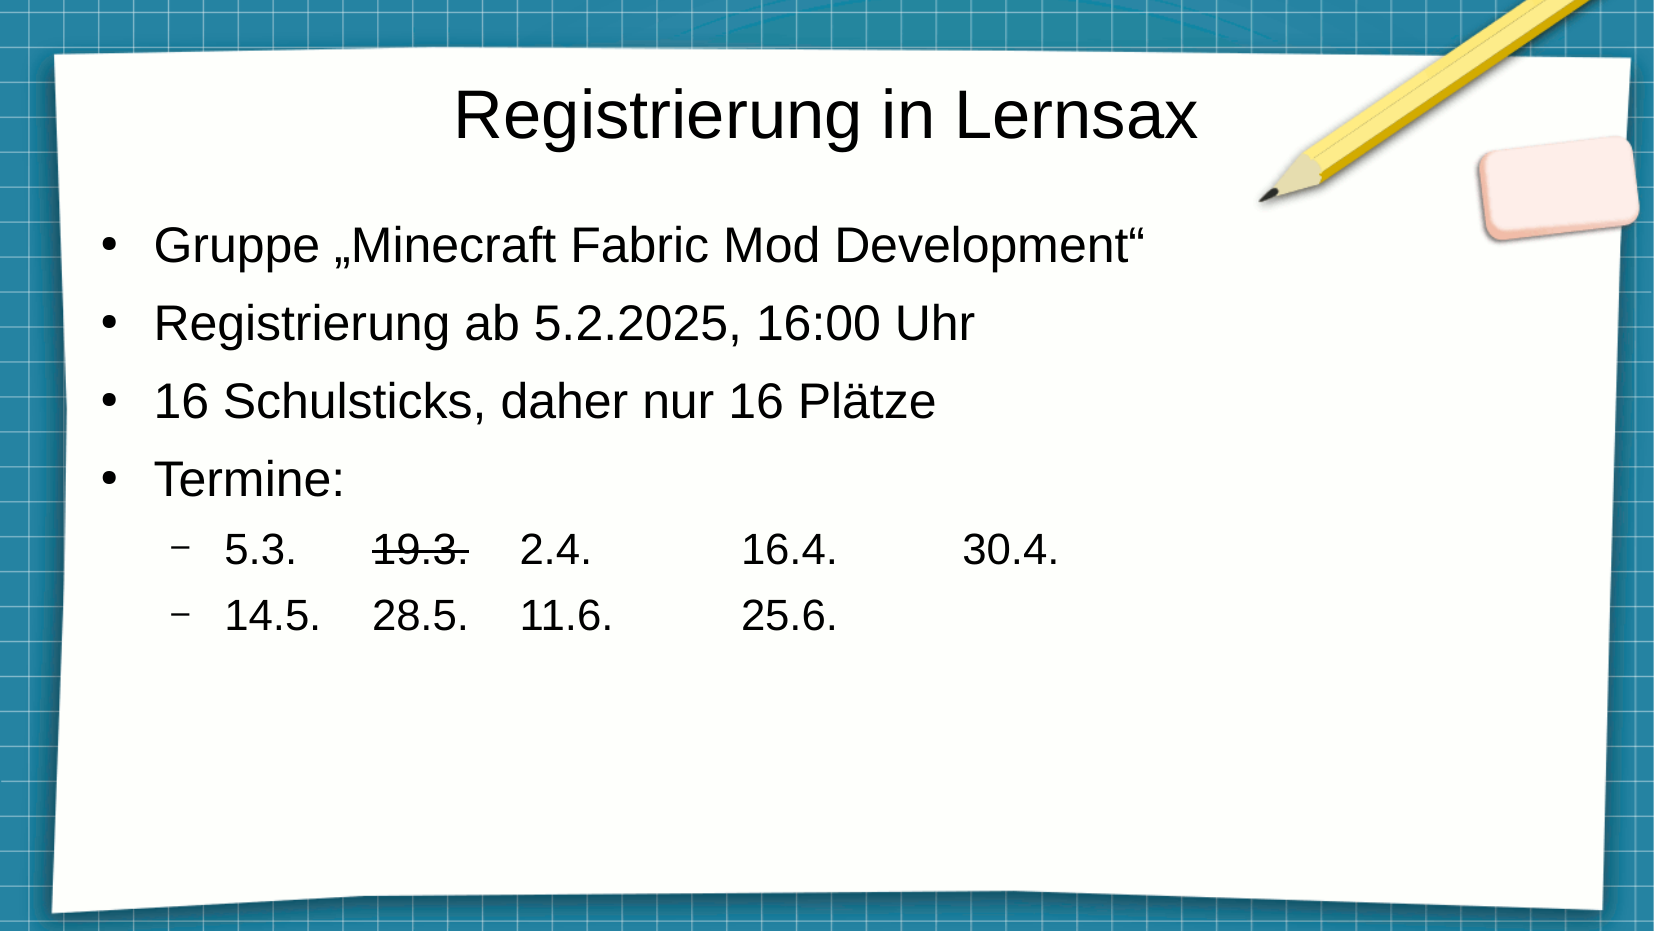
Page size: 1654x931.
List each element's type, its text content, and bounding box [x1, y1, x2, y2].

picture [0, 0, 1654, 931]
list Gruppe „Minecraft Fabric Mod Development“ Registrierung ab 5.2.2025, 16:00 Uhr 16 Schulsticks, daher nur 16 Plätze Termine: 5.3. 19.3. 2.4. 16.4. 30.4. 14.5. 28.5. 11.6. 25.6. [82, 217, 1571, 758]
title Registrierung in Lernsax [82, 37, 1571, 193]
